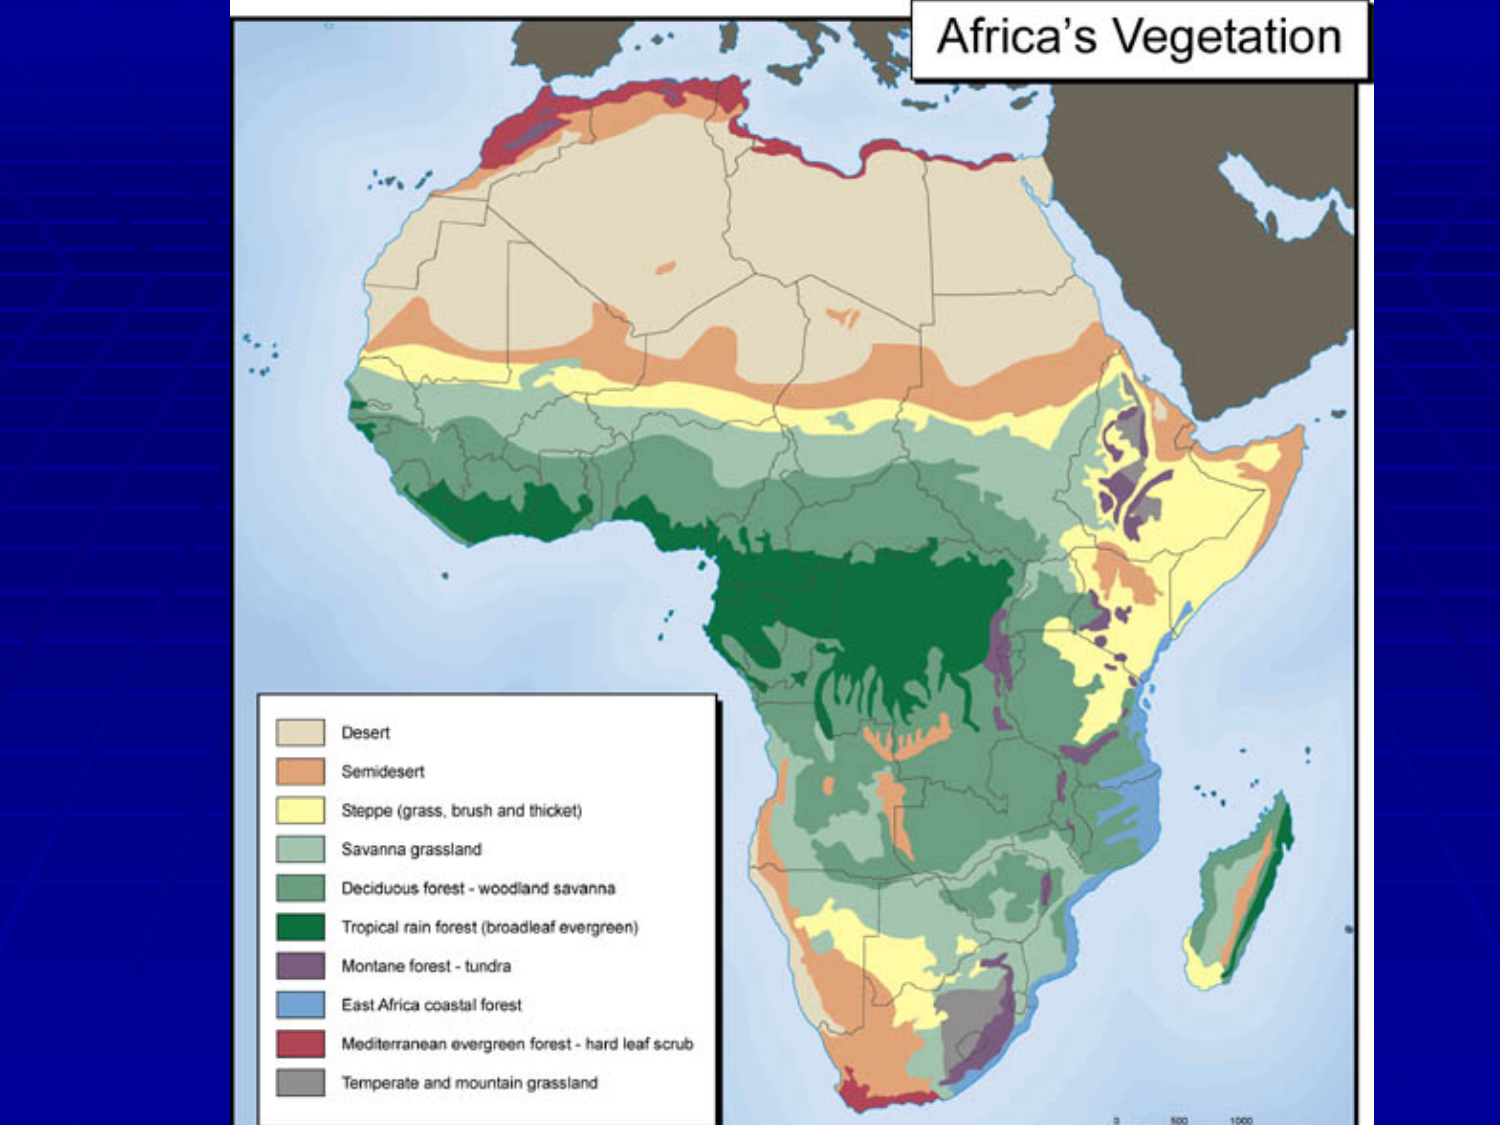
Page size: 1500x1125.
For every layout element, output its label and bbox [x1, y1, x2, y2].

picture [230, 0, 1374, 1125]
